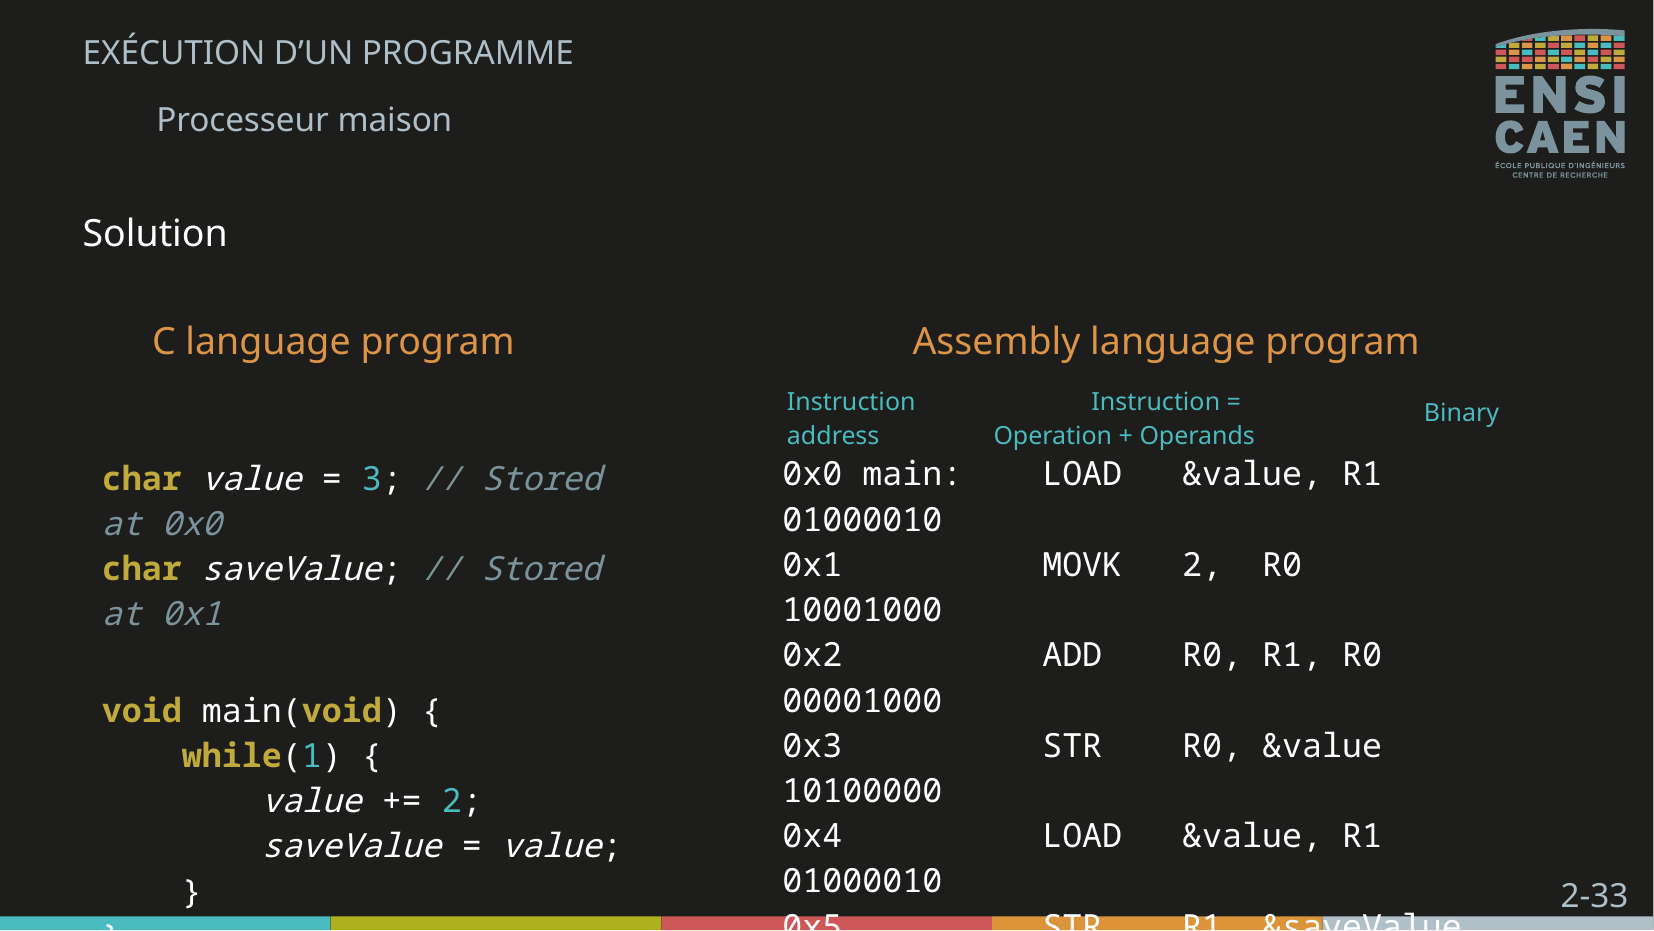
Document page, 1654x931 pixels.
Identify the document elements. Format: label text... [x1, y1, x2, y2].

list Solution [1107, 826, 1117, 844]
text_box C language program [112, 307, 556, 364]
text_box Binary [1387, 372, 1536, 452]
title EXÉCUTION D’UN PROGRAMME Processeur maison [82, 0, 1467, 148]
list Solution [1067, 826, 1077, 845]
text_box Instruction = Operation + Operands [974, 372, 1359, 452]
text_box char value = 3; // Stored at 0x0 char saveValue; // Stored at 0x1 void main(void) { while(1) { value += 2; saveValue = value; } } [82, 442, 674, 771]
text_box 0x0 main: LOAD &value, R1 01000010 0x1 MOVK 2, R0 10001000 0x2 ADD R0, R1, R0 00001000 0x3 STR R0, &value 10100000 0x4 LOAD &value, R1 01000010 0x5 STR R1, &saveValue 10110010 0x6 JMP main 00100000 0x7 undef uuuuuuuu 0x8 undef uuuuuuuu 0x... ... ... 0xF undef uuuuuuuu [767, 442, 1595, 824]
list Solution [82, 206, 1571, 916]
text_box Assembly language program [797, 307, 1536, 365]
text_box Instruction address [767, 372, 945, 452]
